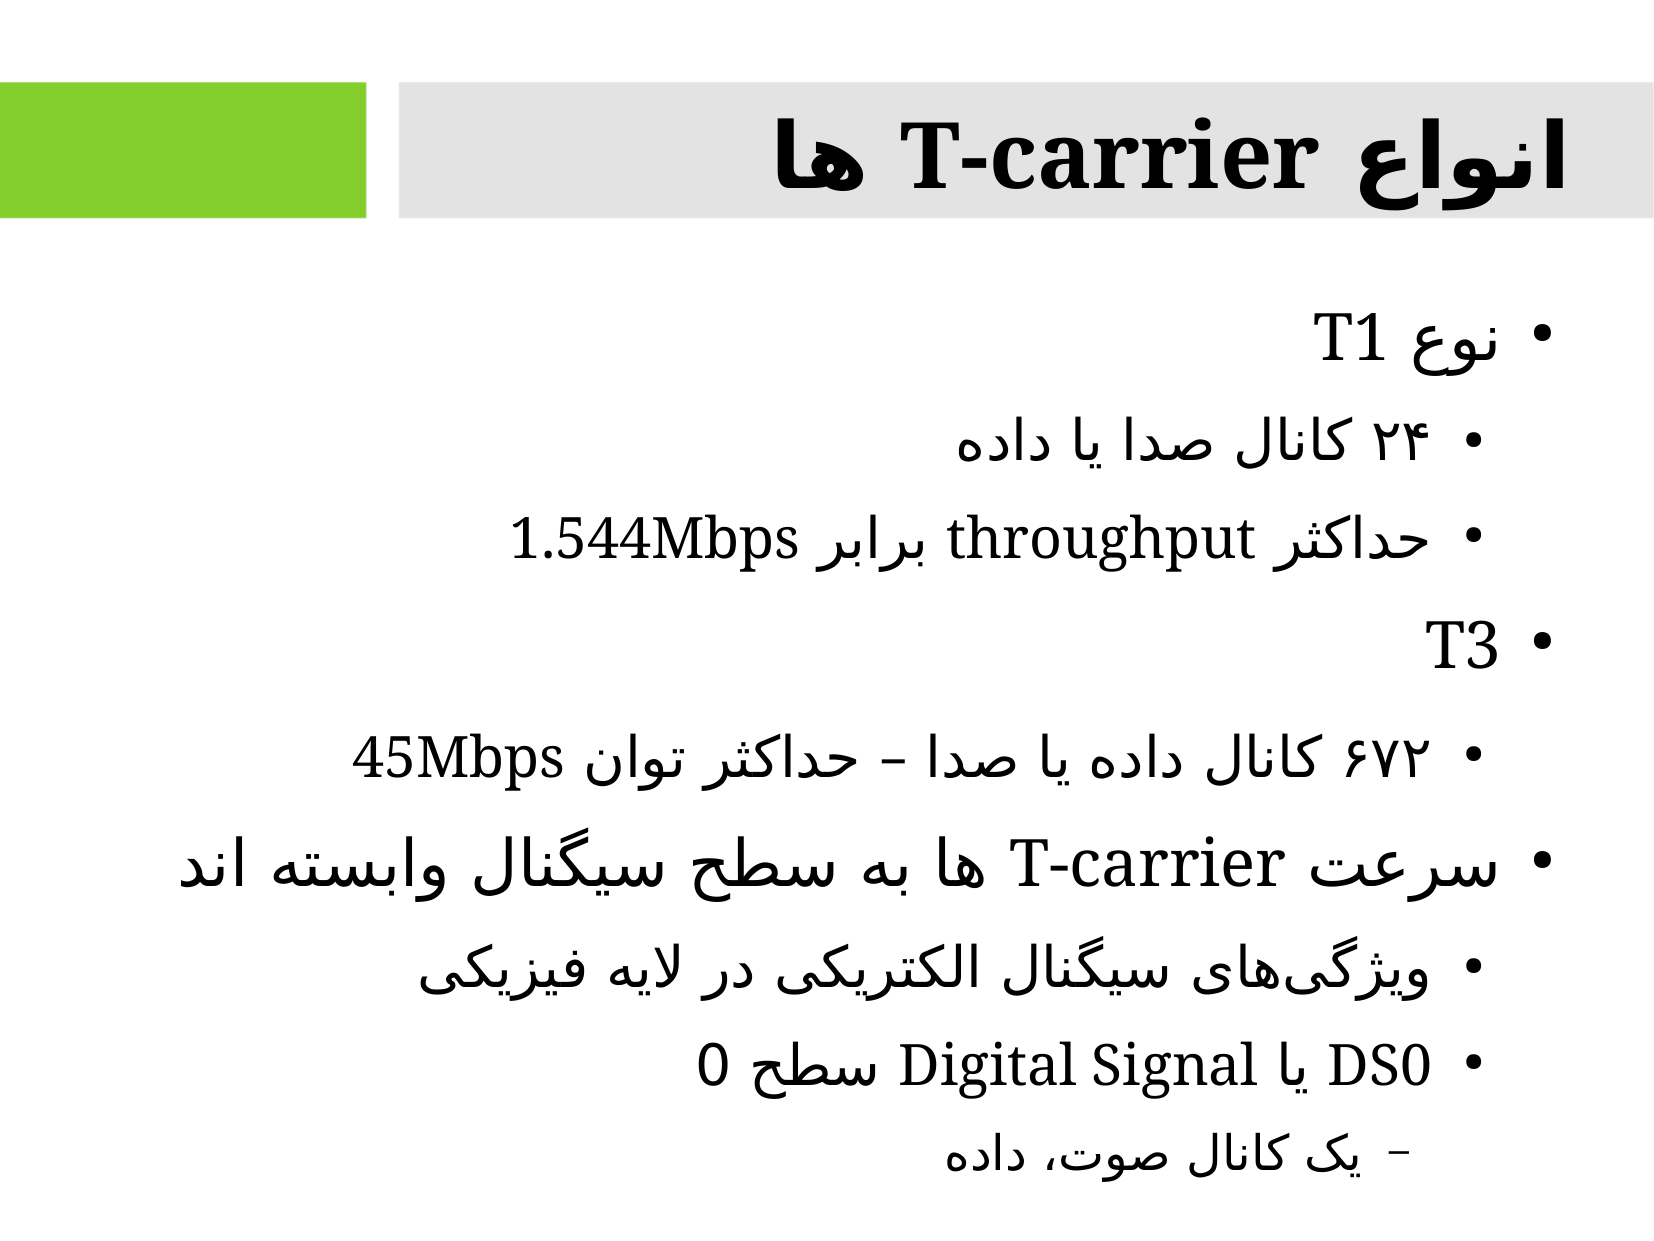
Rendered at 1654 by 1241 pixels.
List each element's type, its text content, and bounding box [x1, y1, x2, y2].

title انواع T-carrier ها [82, 49, 1571, 257]
list نوع T1 ۲۴ کانال صدا یا داده حداکثر throughput برابر 1.544Mbps T3 ۶۷۲ کانال داده یا صدا – حداکثر توان 45Mbps سرعت T-carrier ها به سطح سیگنال وابسته اند ویژگی‌های سیگنال الکتریکی در لایه فیزیکی DS0 یا Digital Signal سطح 0 یک کانال صوت، داده [82, 290, 1571, 1186]
picture [0, 0, 1654, 1241]
